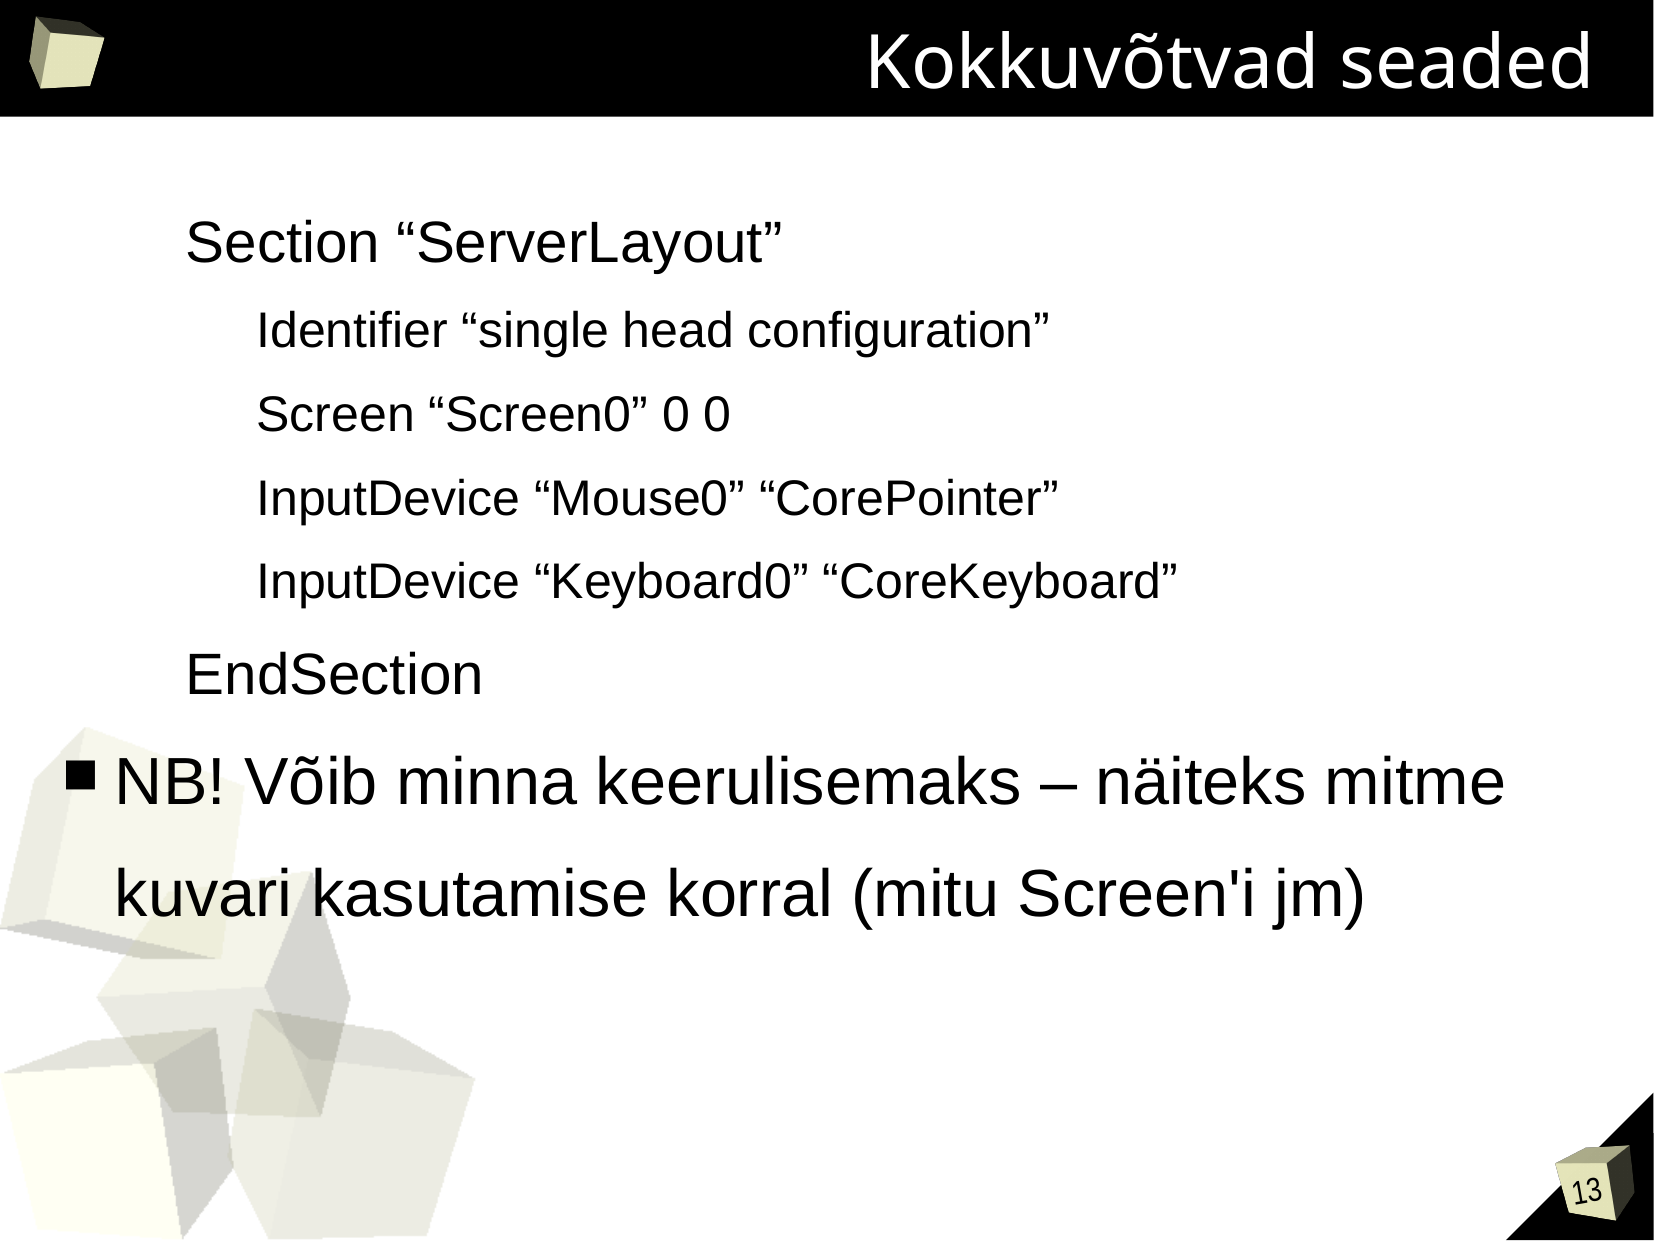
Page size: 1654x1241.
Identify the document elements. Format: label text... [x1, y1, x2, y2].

list Section “ServerLayout” Identifier “single head configuration” Screen “Screen0” 0 0 InputDevice “Mouse0” “CorePointer” InputDevice “Keyboard0” “CoreKeyboard” EndSection NB! Võib minna keerulisemaks – näiteks mitme kuvari kasutamise korral (mitu Screen'i jm) [44, 177, 1611, 1214]
picture [0, 726, 477, 1241]
title Kokkuvõtvad seaded [118, 0, 1595, 119]
